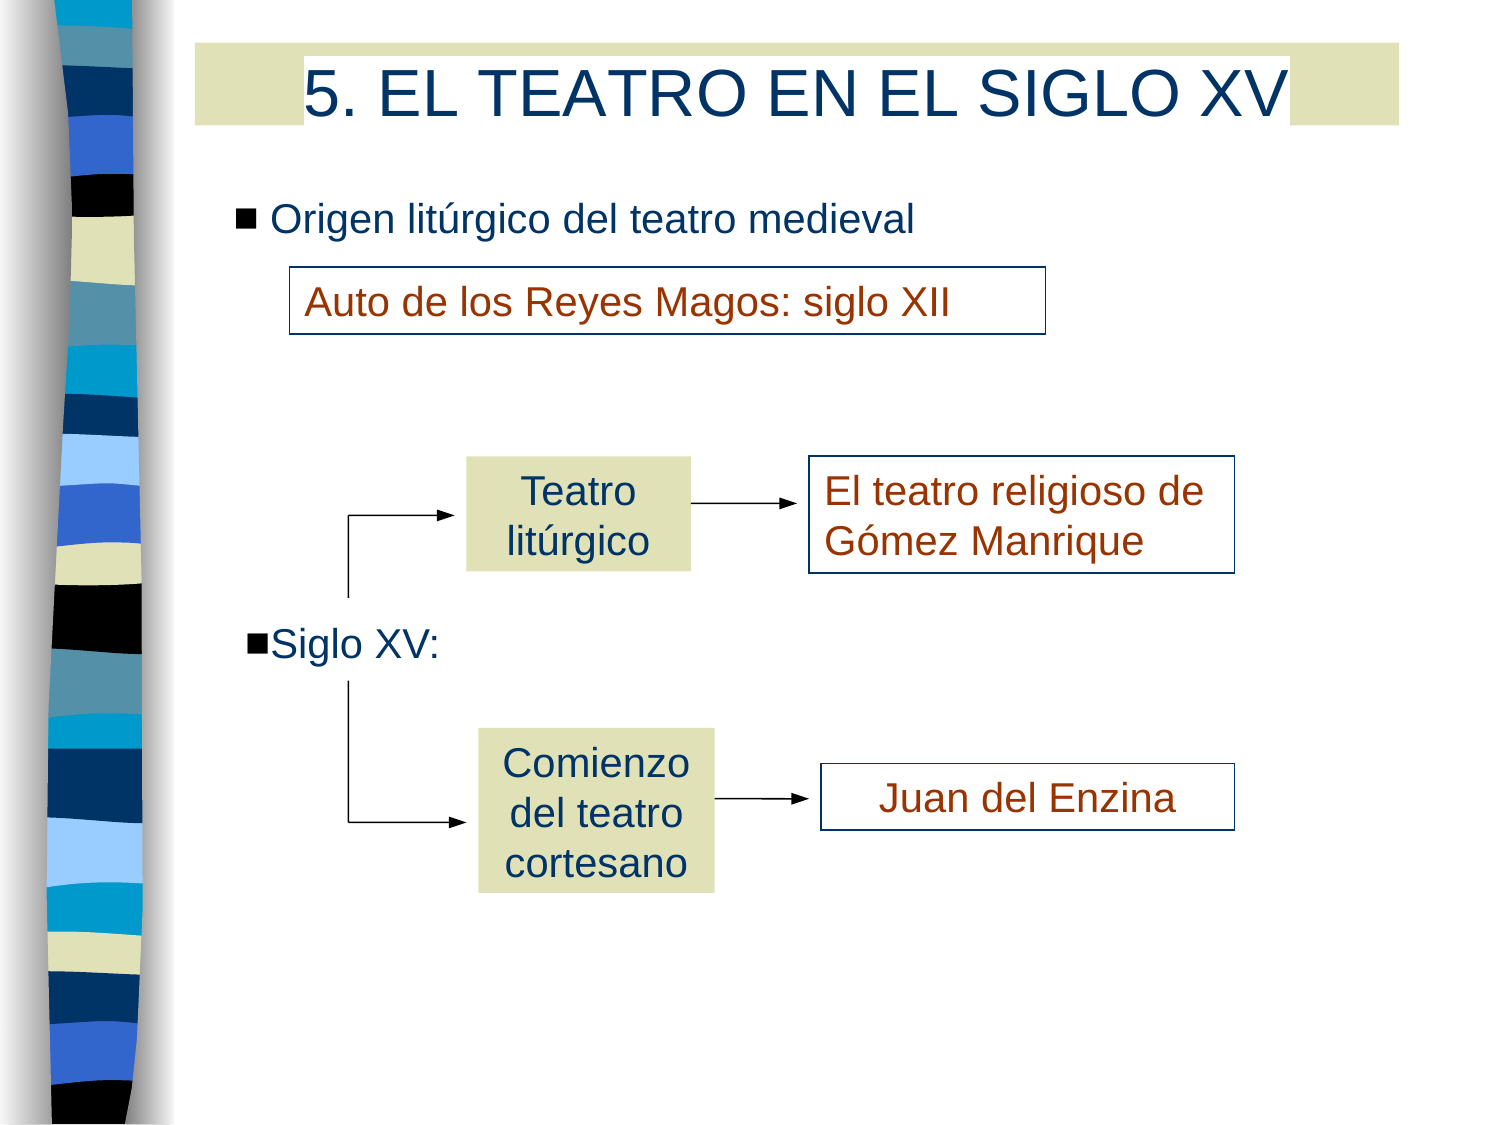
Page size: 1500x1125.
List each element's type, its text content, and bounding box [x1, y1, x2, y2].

text_box Comienzo del teatro cortesano [478, 727, 715, 893]
text_box Origen litúrgico del teatro medieval [218, 184, 1329, 250]
text_box Teatro litúrgico [466, 456, 691, 572]
text_box [560, 432, 1459, 508]
text_box Juan del Enzina [820, 763, 1235, 830]
title 5. EL TEATRO EN EL SIGLO XV [194, 42, 1400, 126]
text_box Siglo XV: [230, 609, 491, 675]
text_box Auto de los Reyes Magos: siglo XII [289, 267, 1046, 334]
text_box El teatro religioso de Gómez Manrique [809, 456, 1235, 573]
